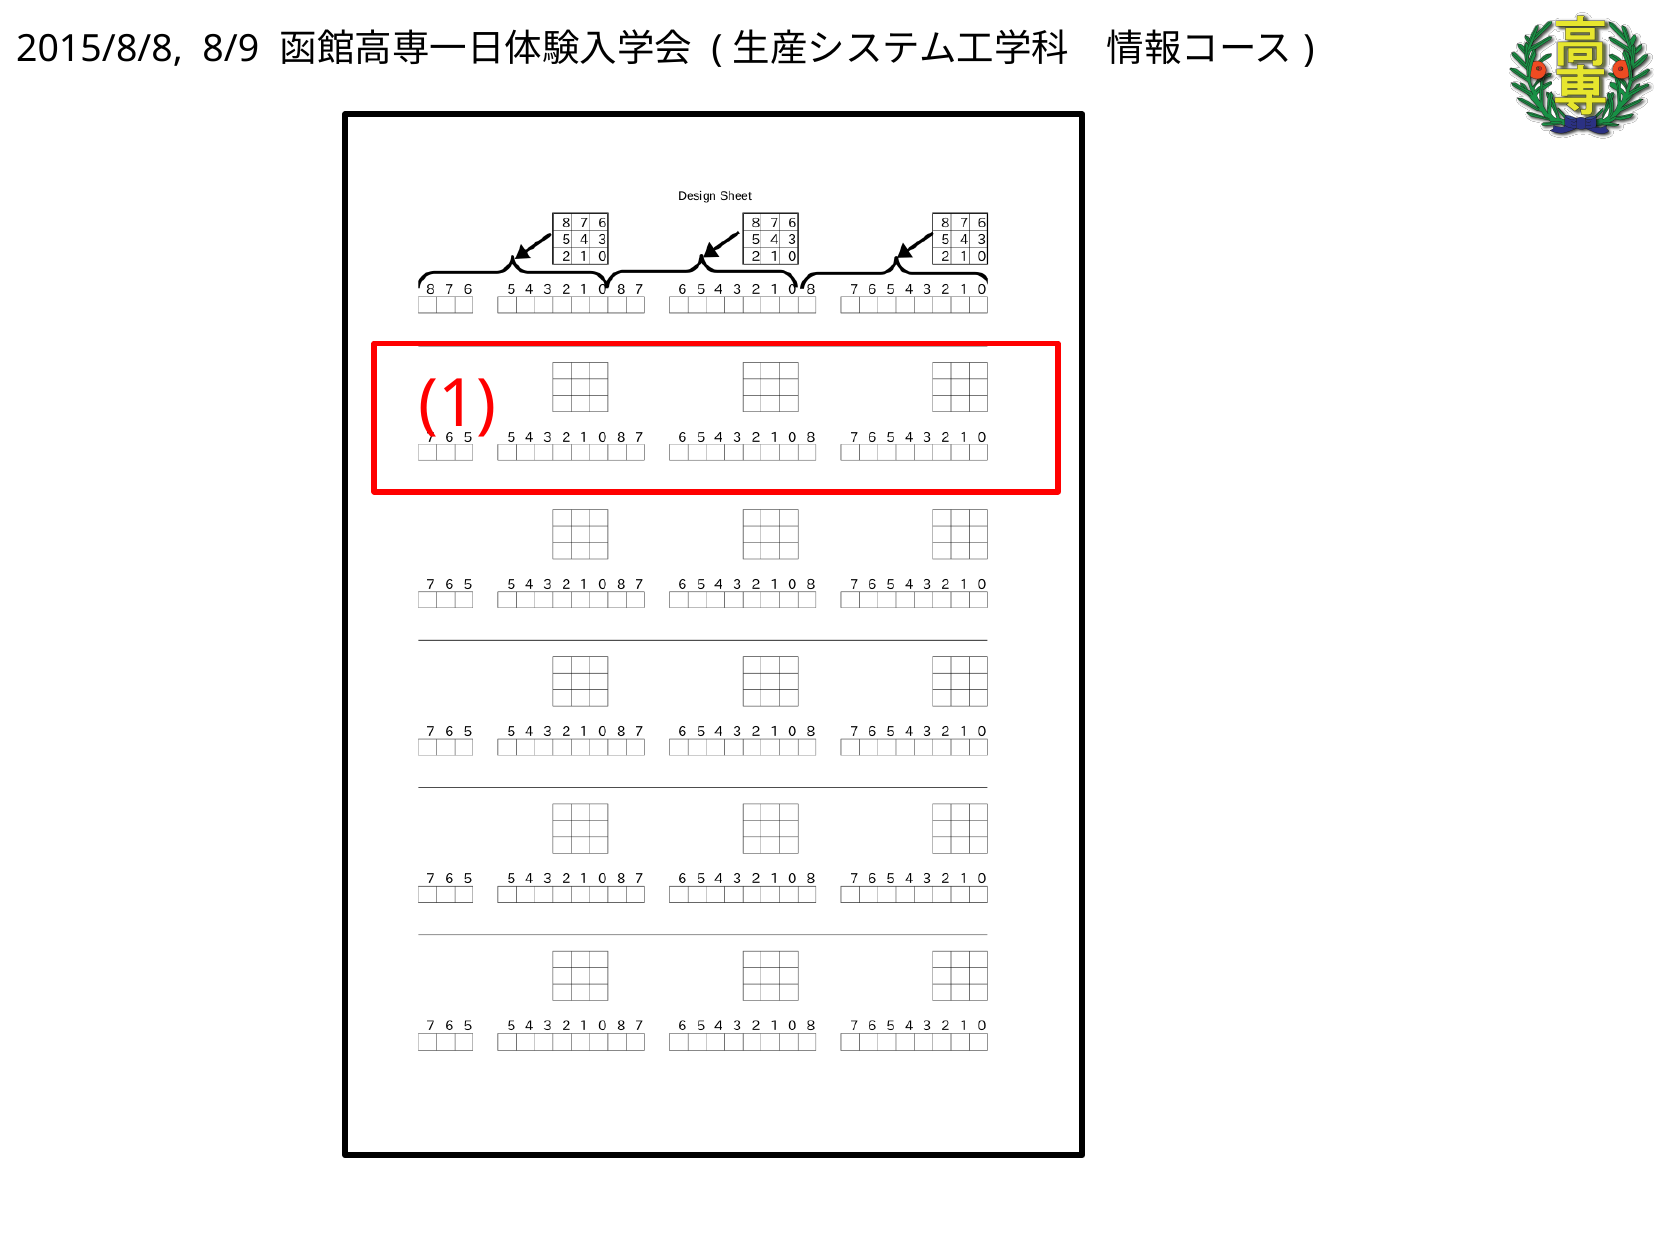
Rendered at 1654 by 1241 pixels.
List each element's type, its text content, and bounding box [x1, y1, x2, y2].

picture [1506, 0, 1654, 157]
picture [348, 117, 1080, 1153]
text_box (1) [403, 348, 582, 430]
